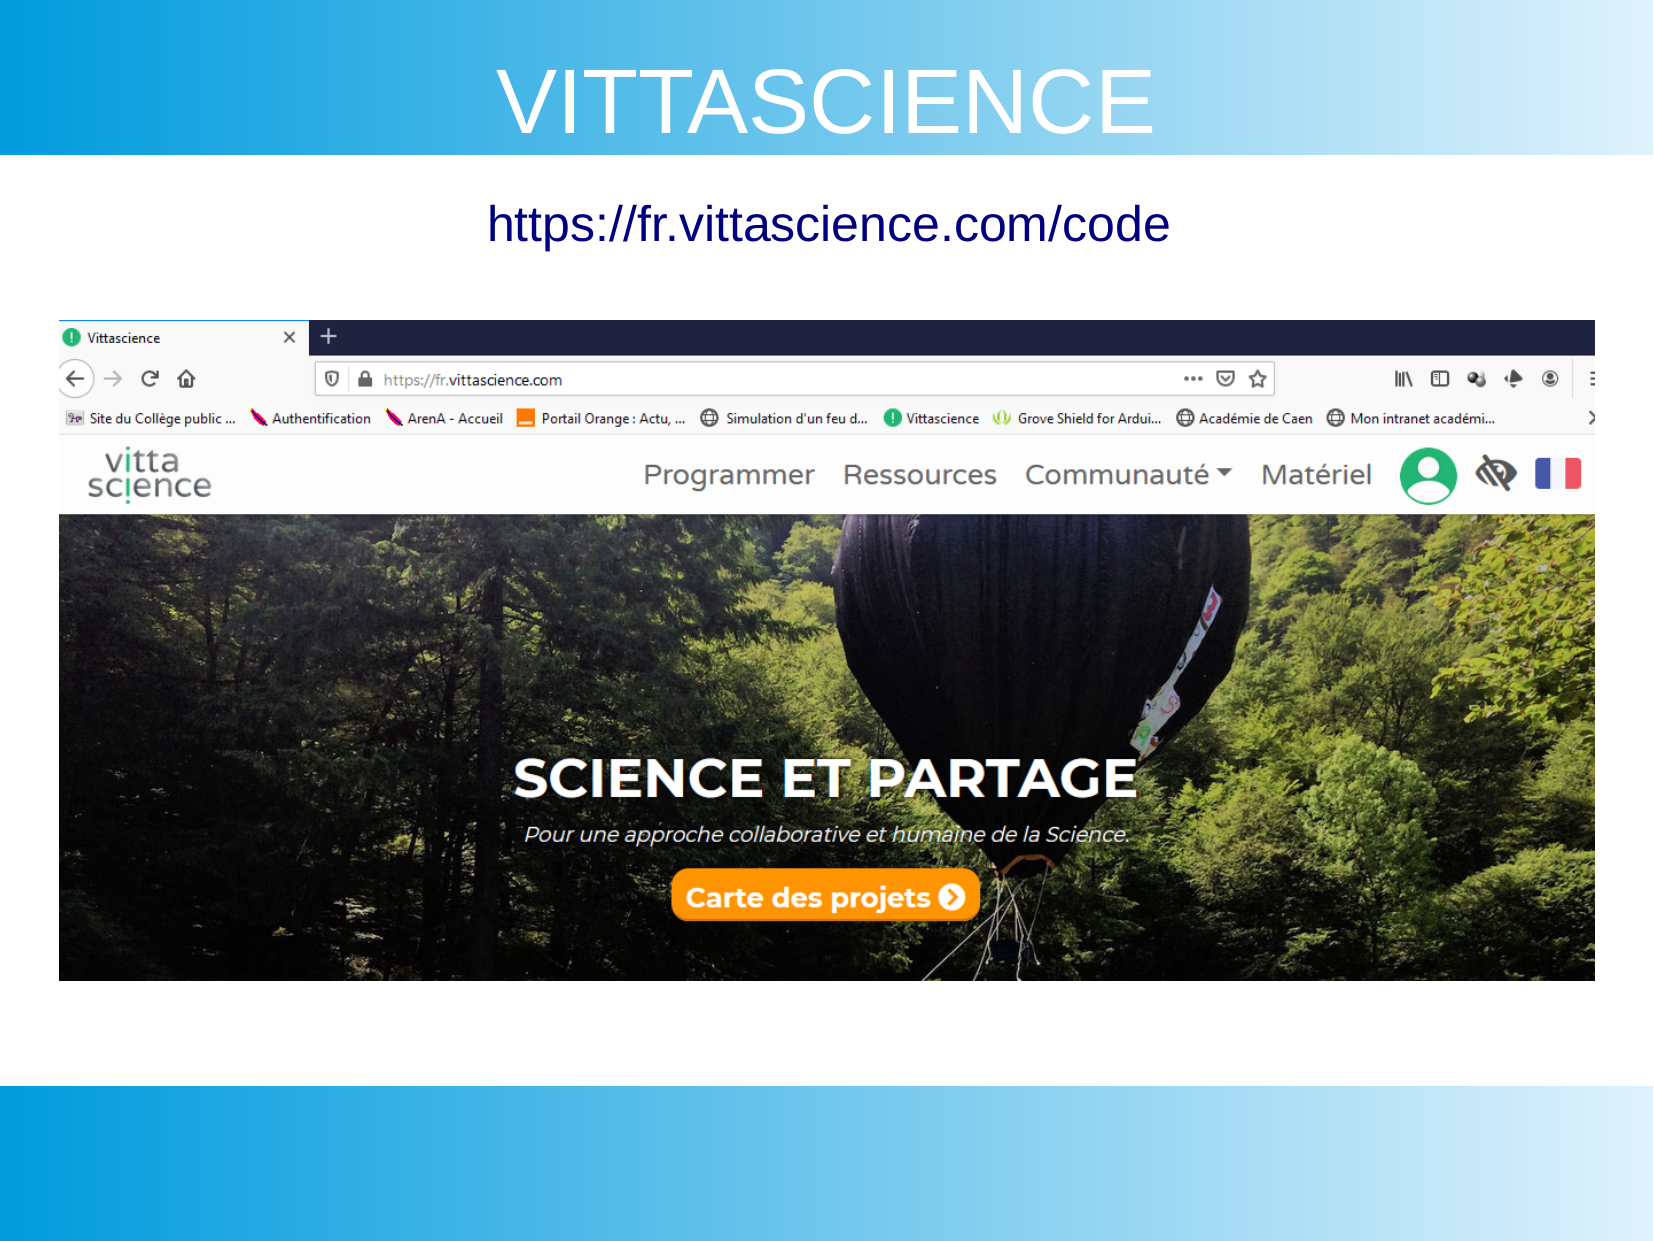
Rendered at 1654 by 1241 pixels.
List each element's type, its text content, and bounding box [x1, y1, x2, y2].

picture [59, 320, 1595, 981]
title VITTASCIENCE [82, 49, 1571, 155]
text_box https://fr.vittascience.com/code [472, 189, 1276, 316]
